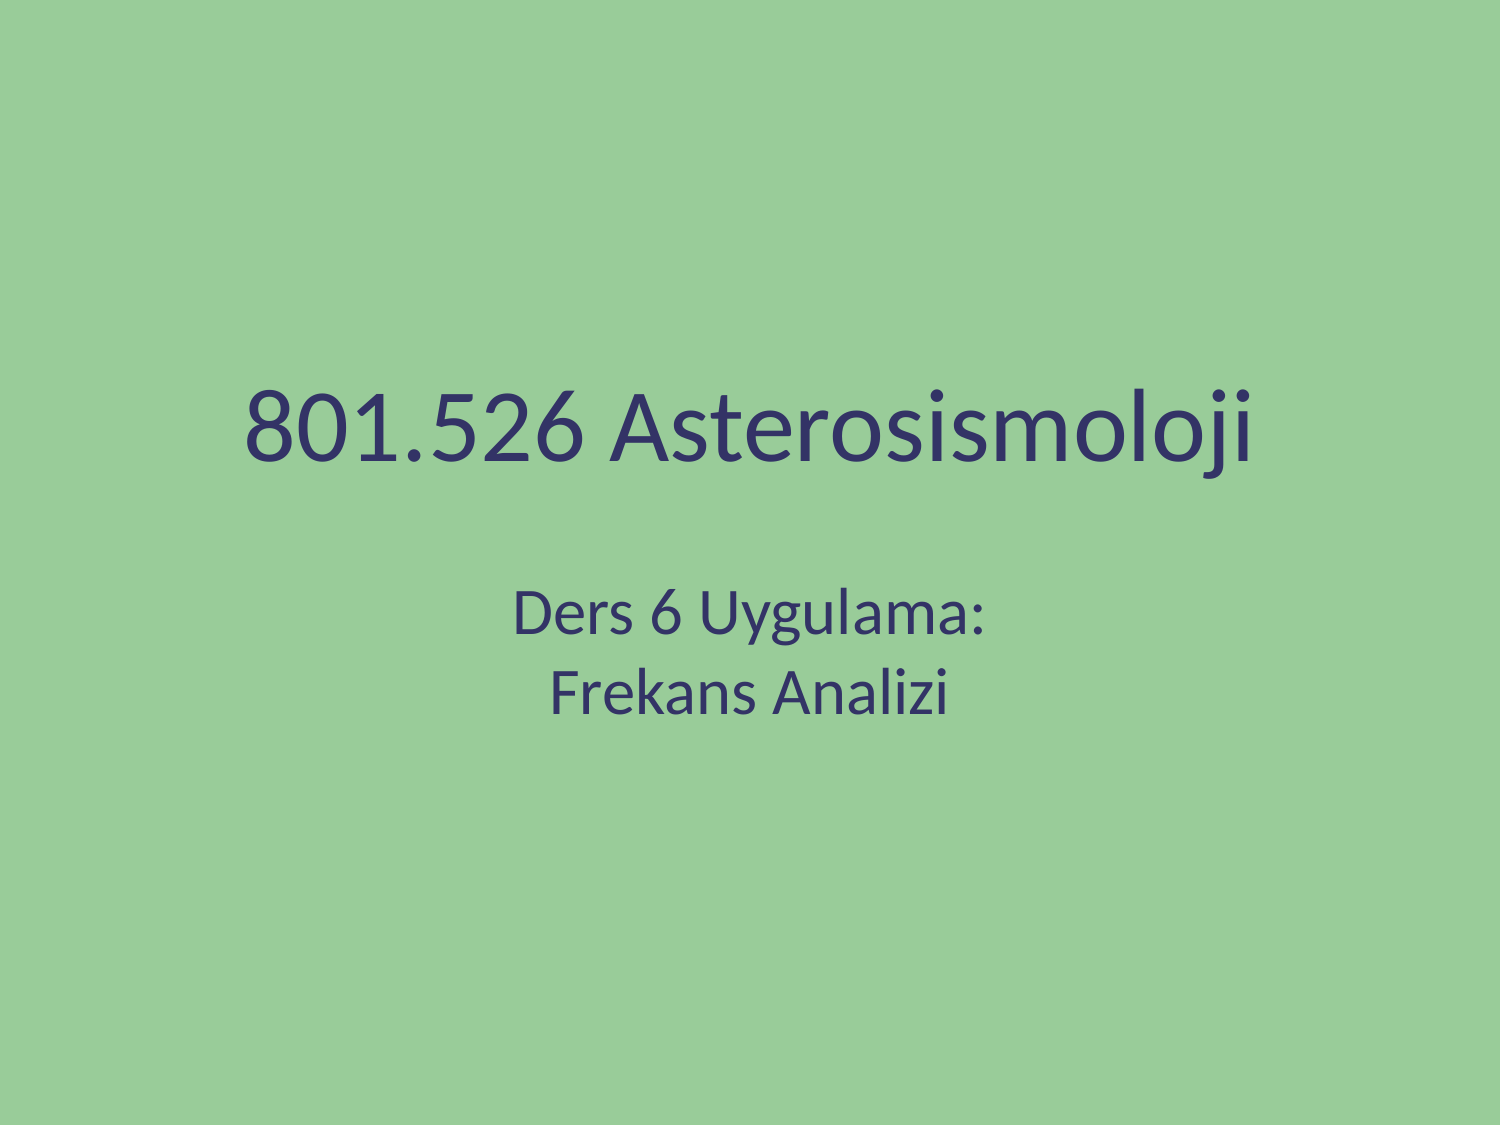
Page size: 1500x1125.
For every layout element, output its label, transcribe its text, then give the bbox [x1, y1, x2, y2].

title 801.526 Asterosismoloji [112, 349, 1388, 591]
subtitle Ders 6 Uygulama: Frekans Analizi [225, 560, 1275, 849]
